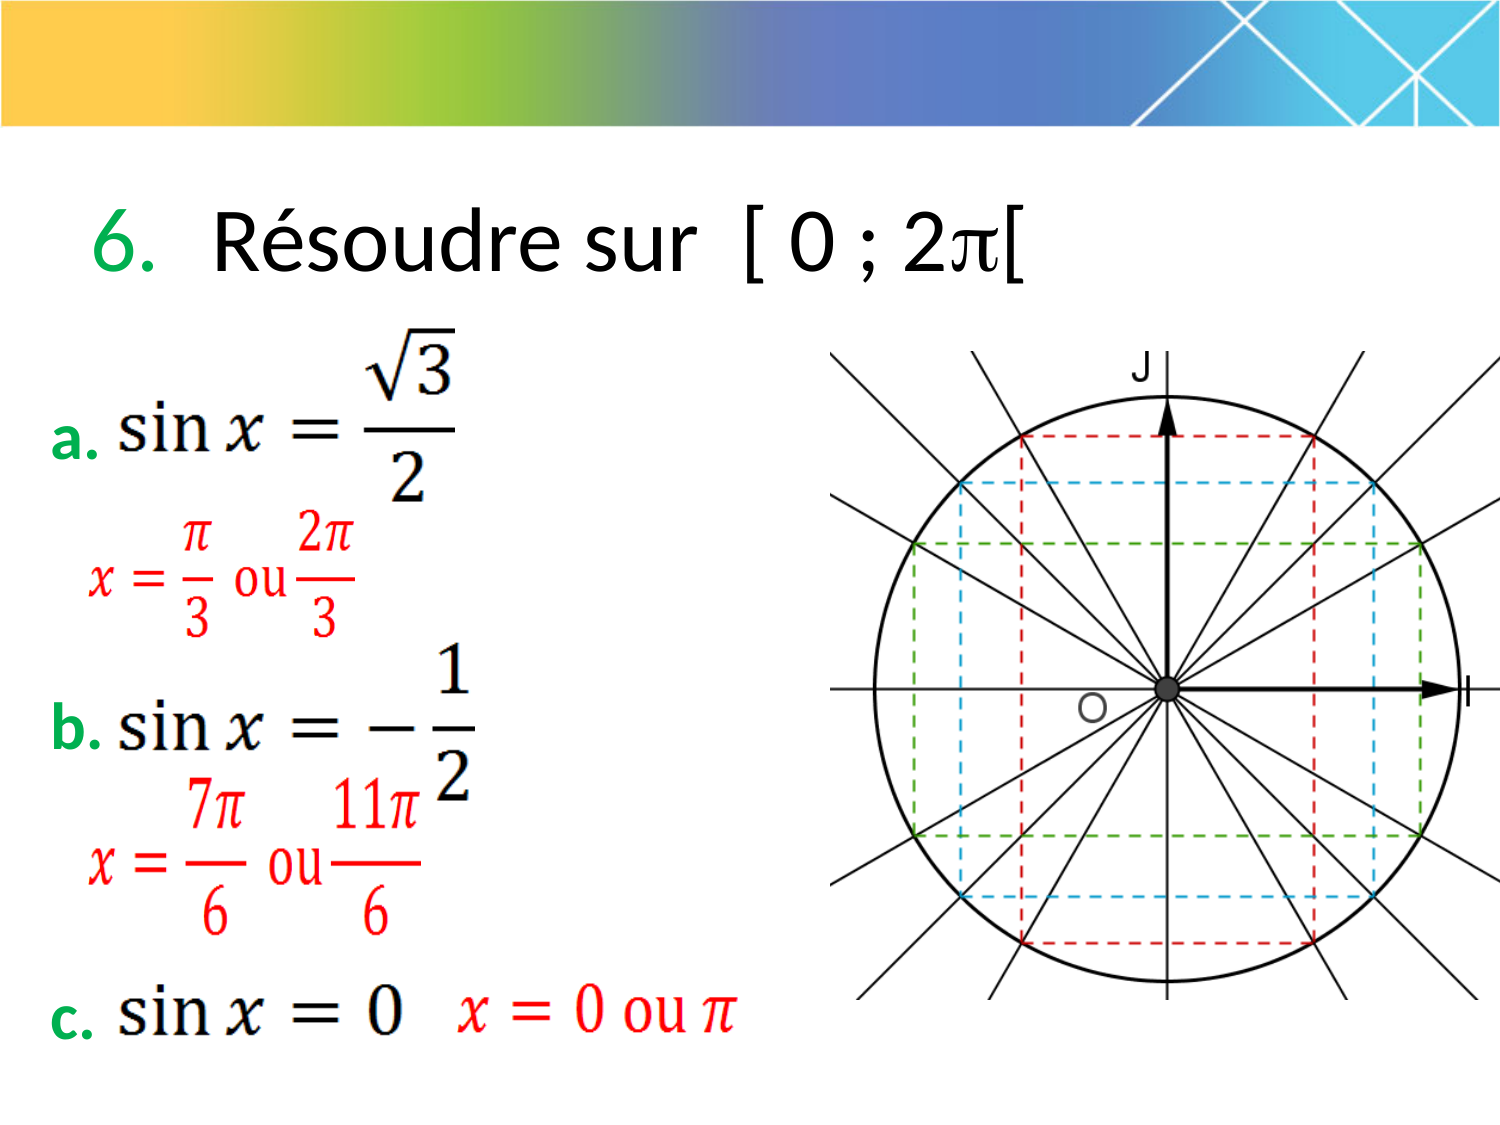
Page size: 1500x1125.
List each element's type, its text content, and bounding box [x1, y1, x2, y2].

title Résoudre sur [ 0 ; 2[ [75, 164, 1426, 305]
text_box a. b. c. [35, 385, 821, 1125]
picture [88, 313, 475, 951]
picture [0, 0, 1500, 128]
picture [830, 351, 1500, 1000]
picture [457, 964, 739, 1063]
picture [117, 964, 407, 1067]
